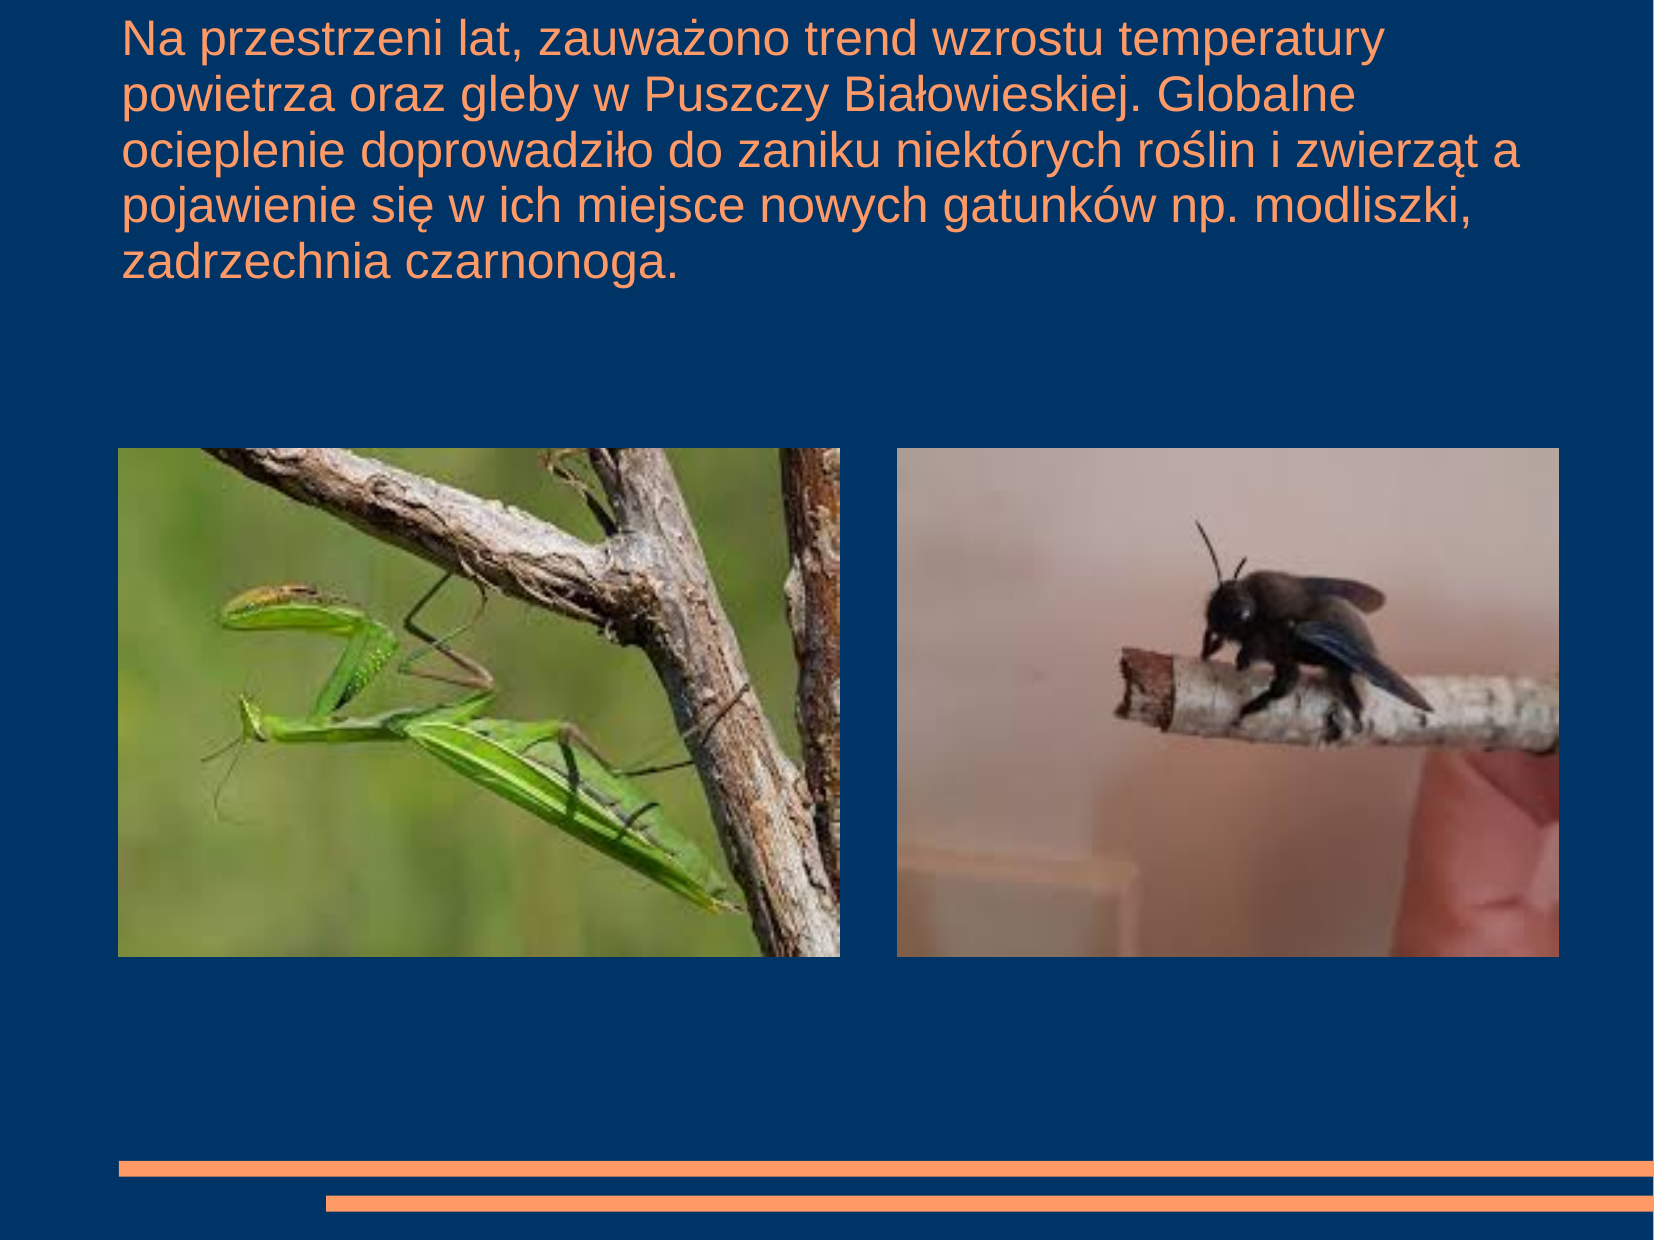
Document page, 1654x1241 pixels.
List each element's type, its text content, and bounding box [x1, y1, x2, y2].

title Na przestrzeni lat, zauważono trend wzrostu temperatury powietrza oraz gleby w Puszczy Białowieskiej. Globalne ocieplenie doprowadziło do zaniku niektórych roślin i zwierząt a pojawienie się w ich miejsce nowych gatunków np. modliszki, zadrzechnia czarnonoga. [121, 10, 1534, 290]
picture [897, 448, 1559, 957]
picture [118, 448, 840, 957]
